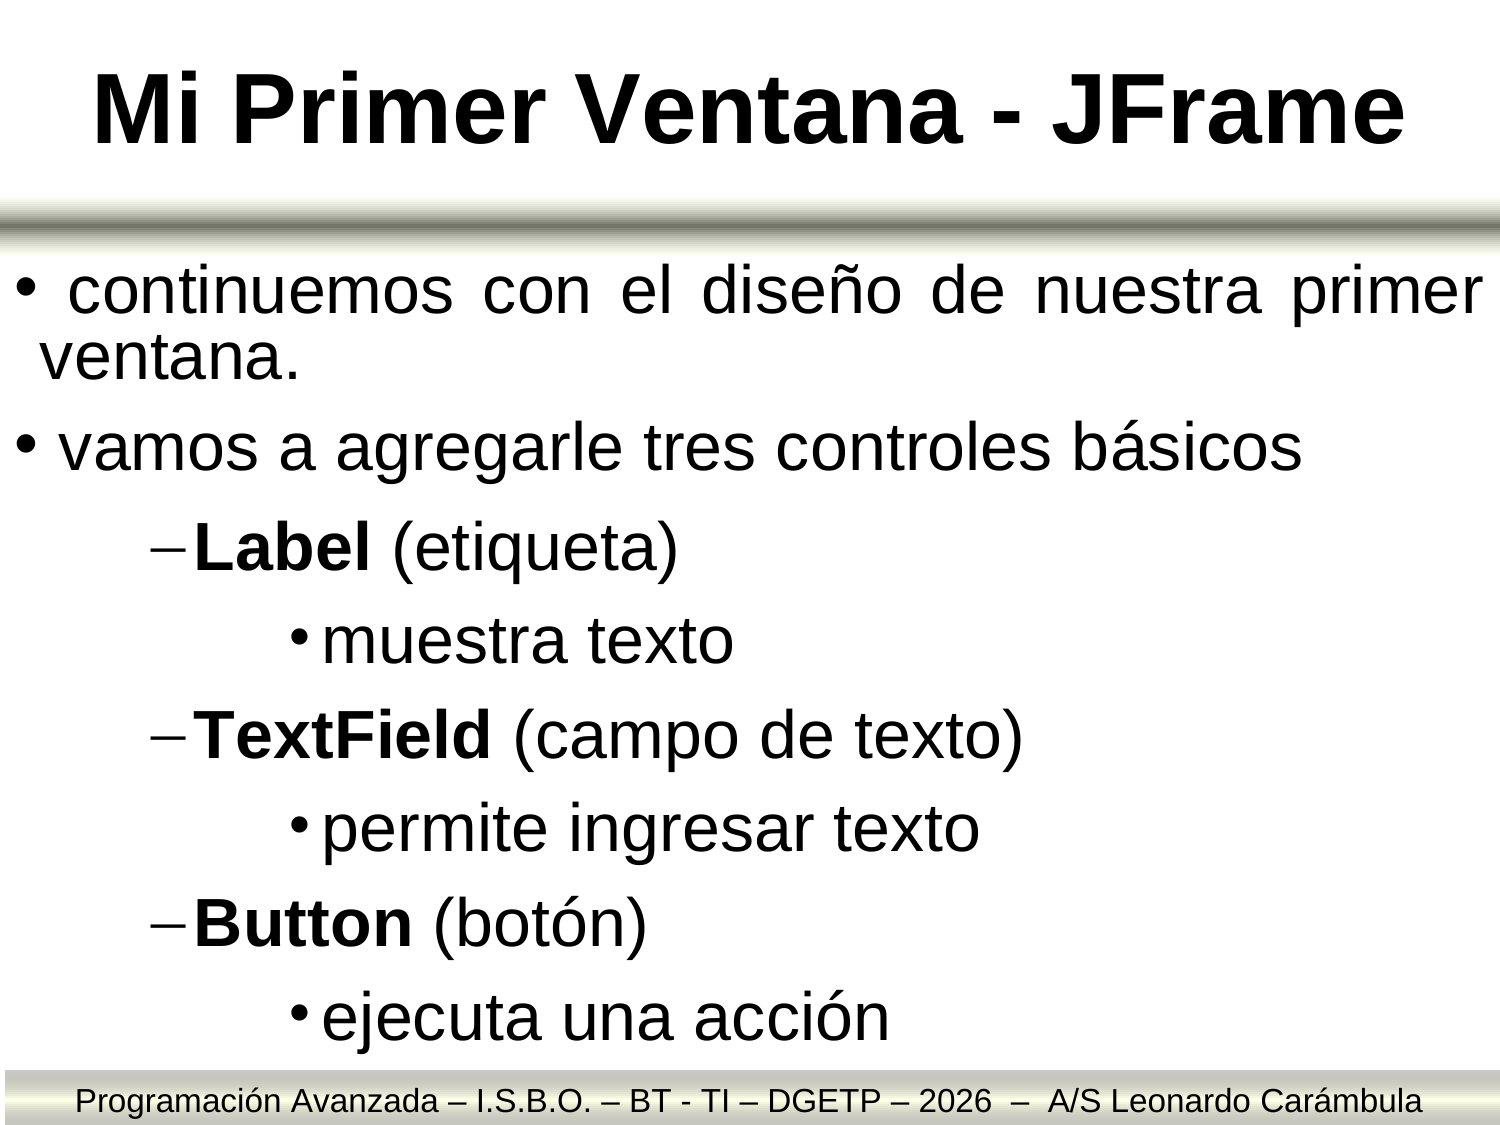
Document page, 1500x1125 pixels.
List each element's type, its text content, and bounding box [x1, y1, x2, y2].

list continuemos con el diseño de nuestra primer ventana. vamos a agregarle tres controles básicos Label (etiqueta) muestra texto TextField (campo de texto) permite ingresar texto Button (botón) ejecuta una acción [0, 253, 1500, 1063]
title Mi Primer Ventana - JFrame [0, 9, 1500, 198]
